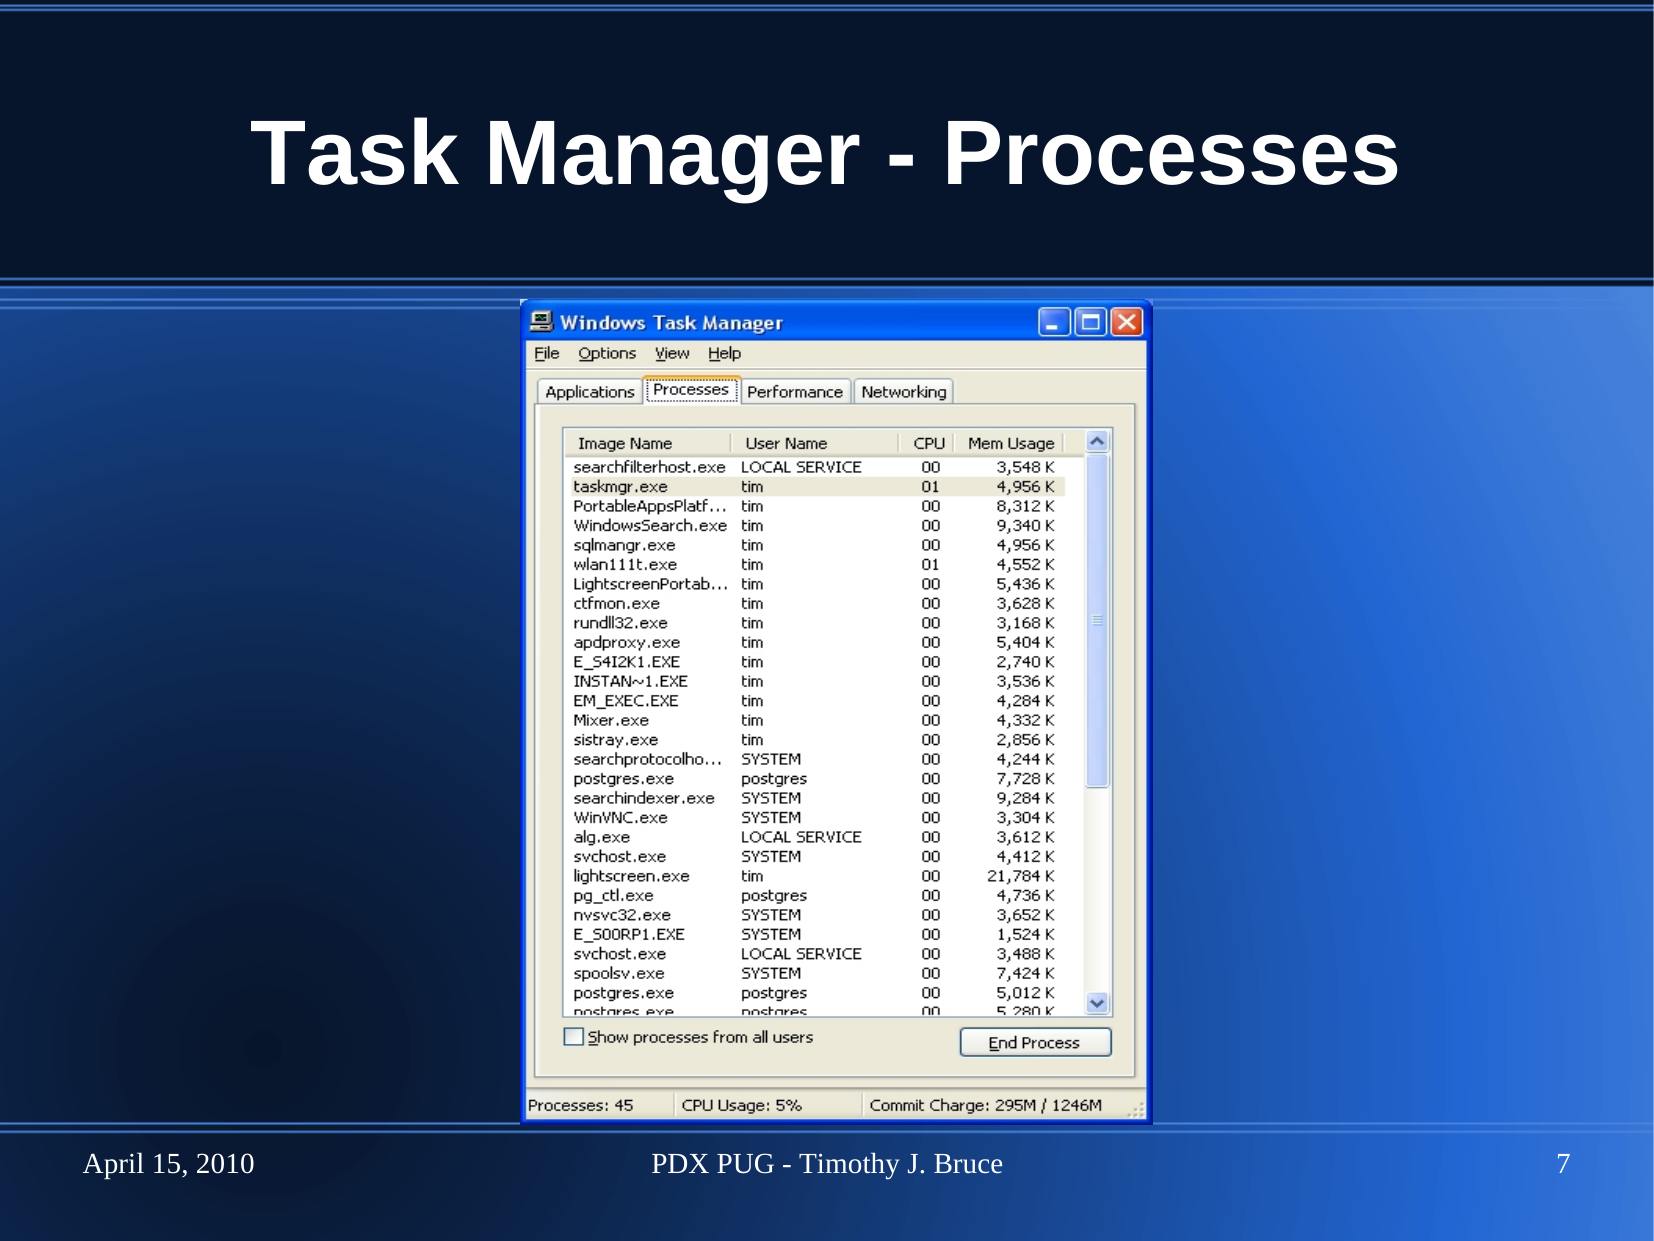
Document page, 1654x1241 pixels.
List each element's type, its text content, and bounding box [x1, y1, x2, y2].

title Task Manager - Processes [82, 56, 1571, 250]
picture [0, 0, 1654, 1241]
